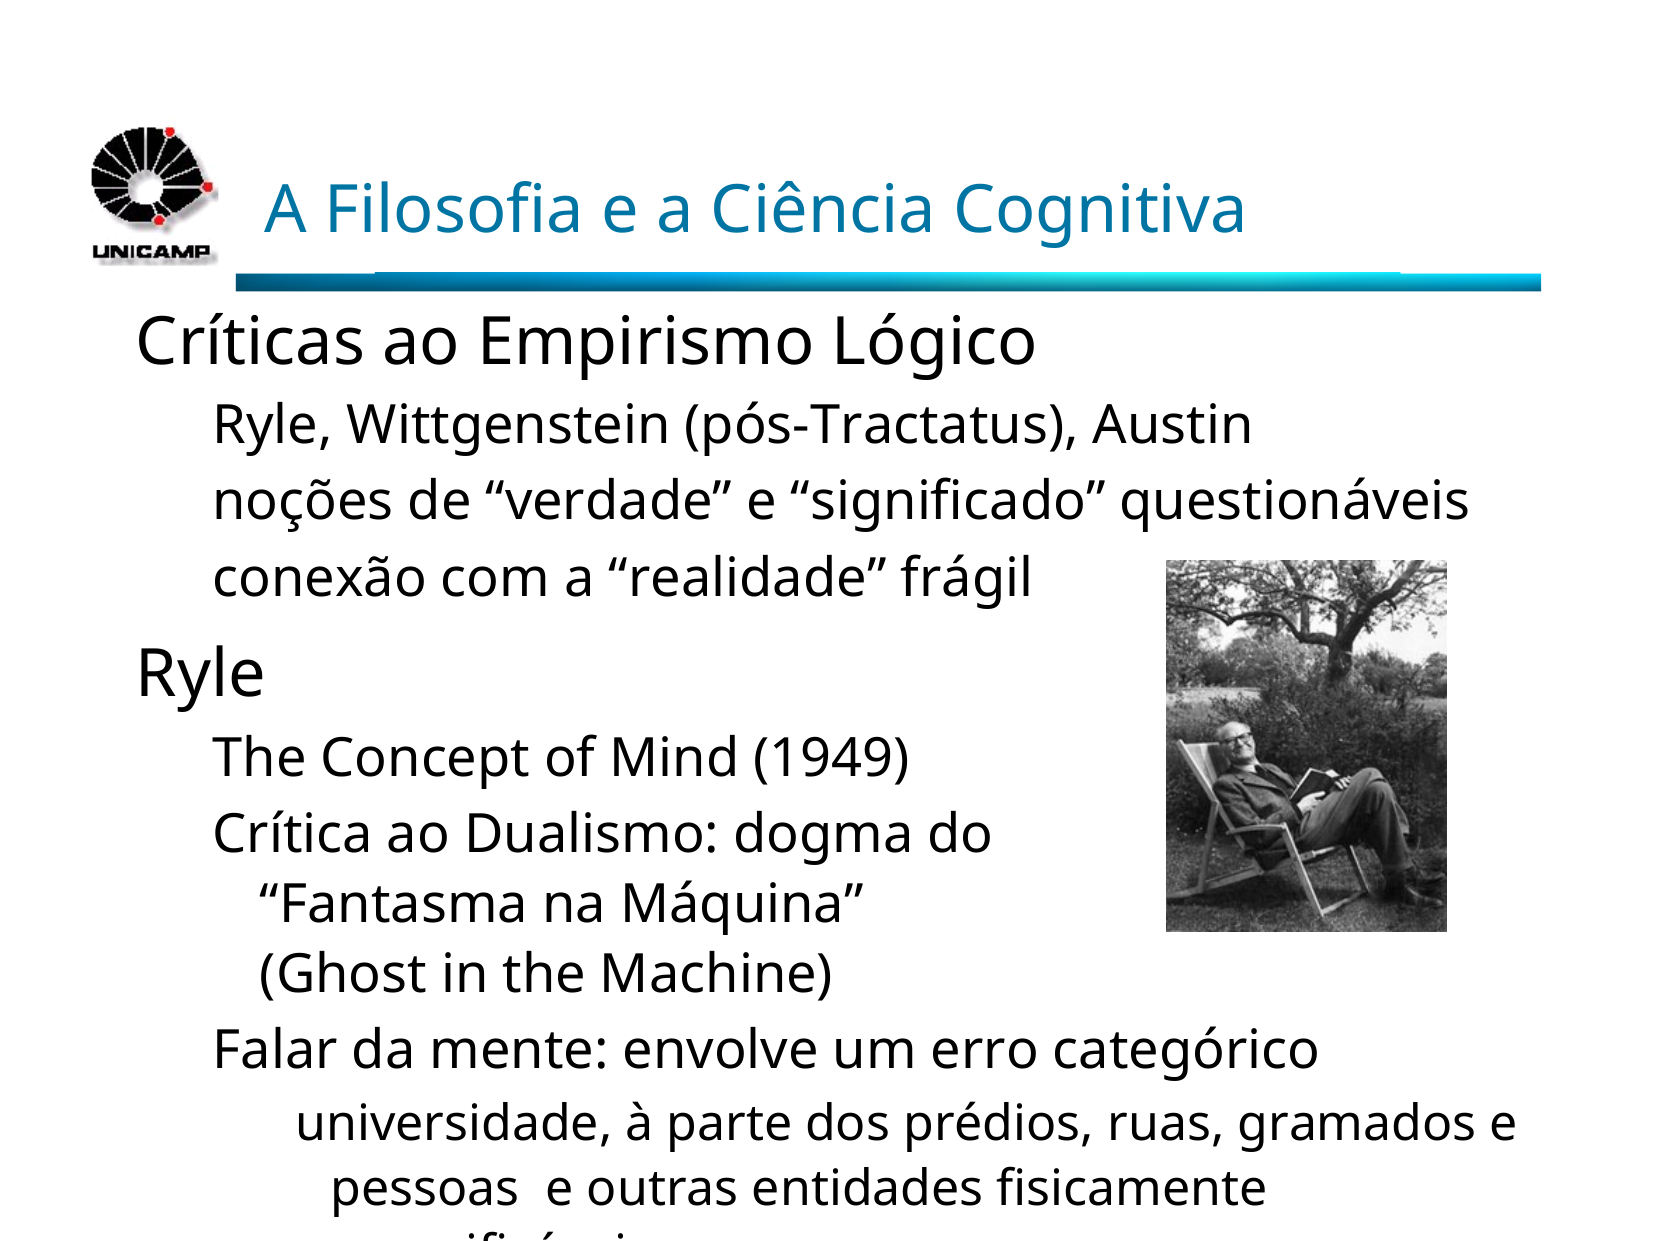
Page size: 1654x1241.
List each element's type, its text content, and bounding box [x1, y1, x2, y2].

title A Filosofia e a Ciência Cognitiva [264, 42, 1534, 250]
list Críticas ao Empirismo Lógico Ryle, Wittgenstein (pós-Tractatus), Austin noções de “verdade” e “significado” questionáveis conexão com a “realidade” frágil Ryle The Concept of Mind (1949) Crítica ao Dualismo: dogma do “Fantasma na Máquina” (Ghost in the Machine) Falar da mente: envolve um erro categórico universidade, à parte dos prédios, ruas, gramados e pessoas e outras entidades fisicamente especificáveis [118, 295, 1531, 1182]
picture [1166, 560, 1447, 933]
picture [125, 272, 1654, 295]
